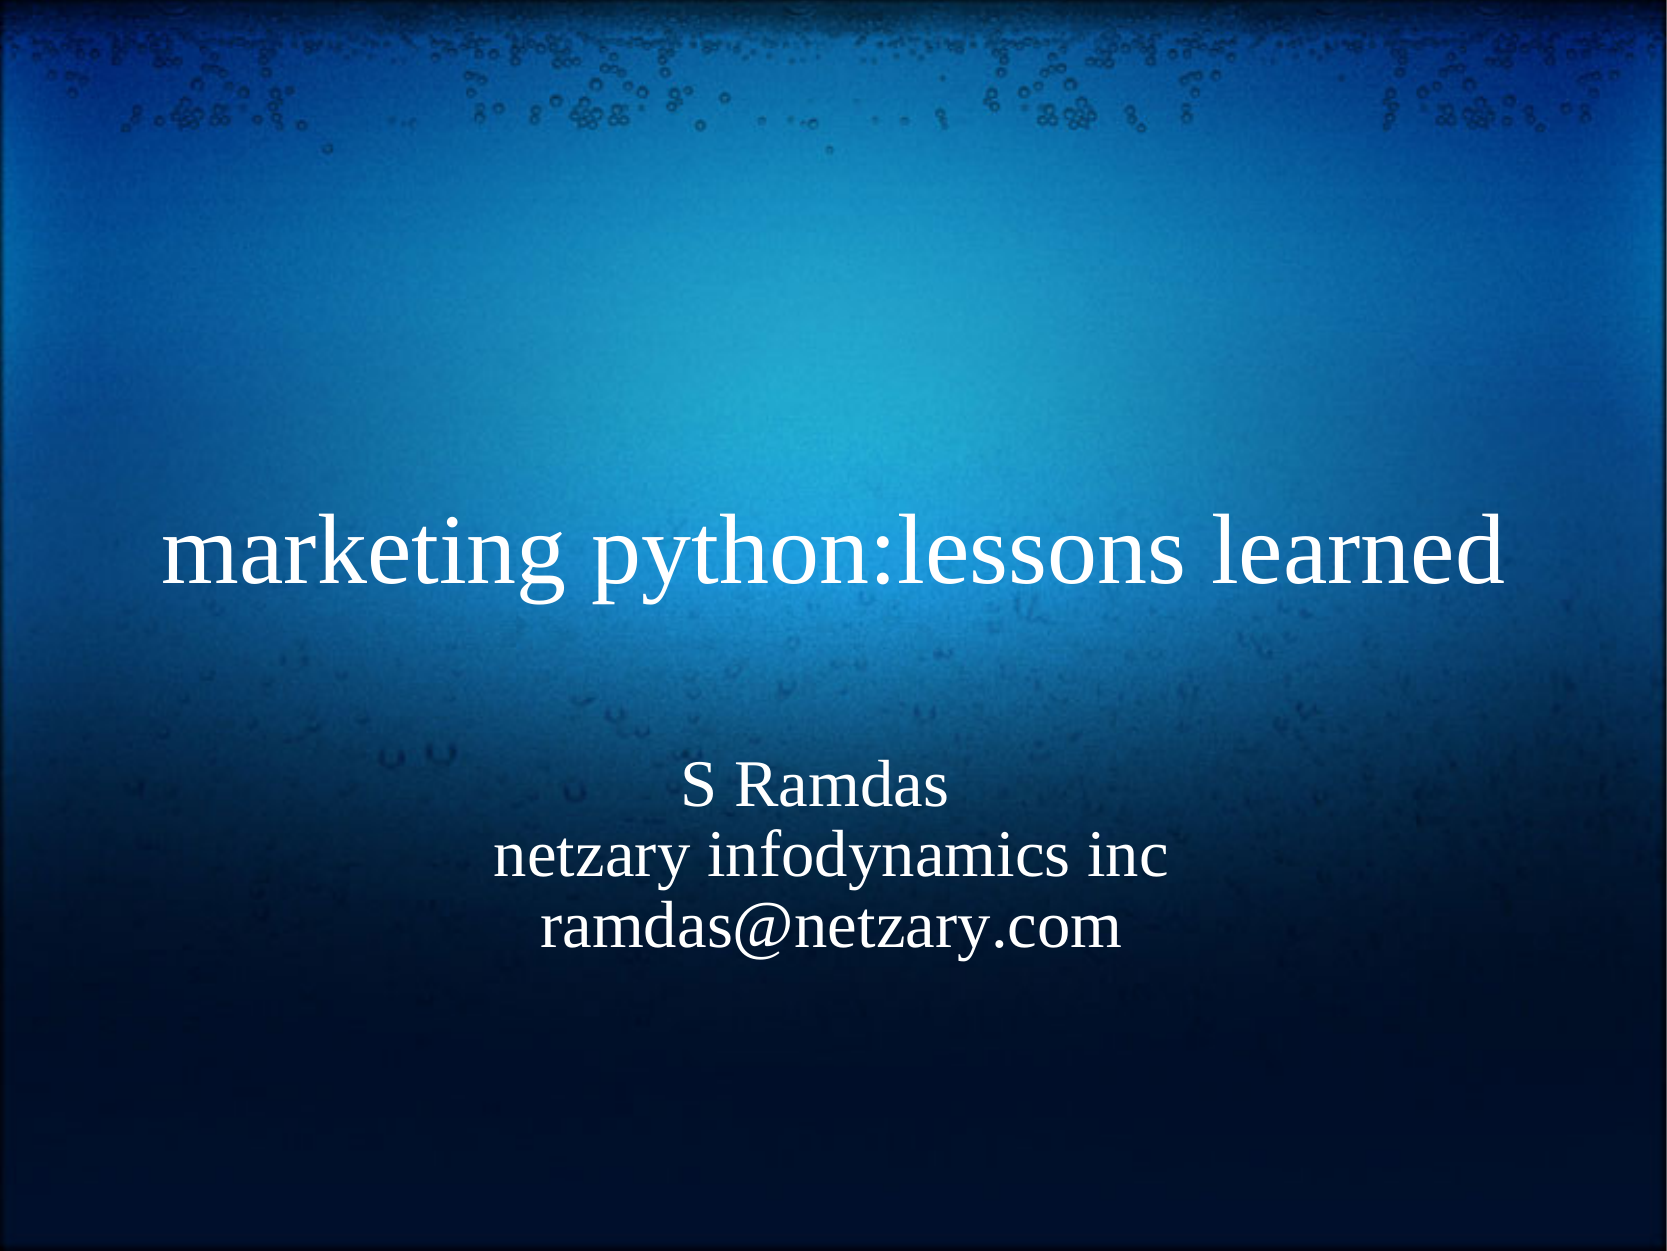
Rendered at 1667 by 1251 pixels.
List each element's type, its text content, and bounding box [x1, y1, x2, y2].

title marketing python:lessons learned [141, 499, 1528, 731]
subtitle S Ramdas netzary infodynamics inc ramdas@netzary.com [289, 750, 1375, 1055]
picture [0, 0, 1667, 1251]
